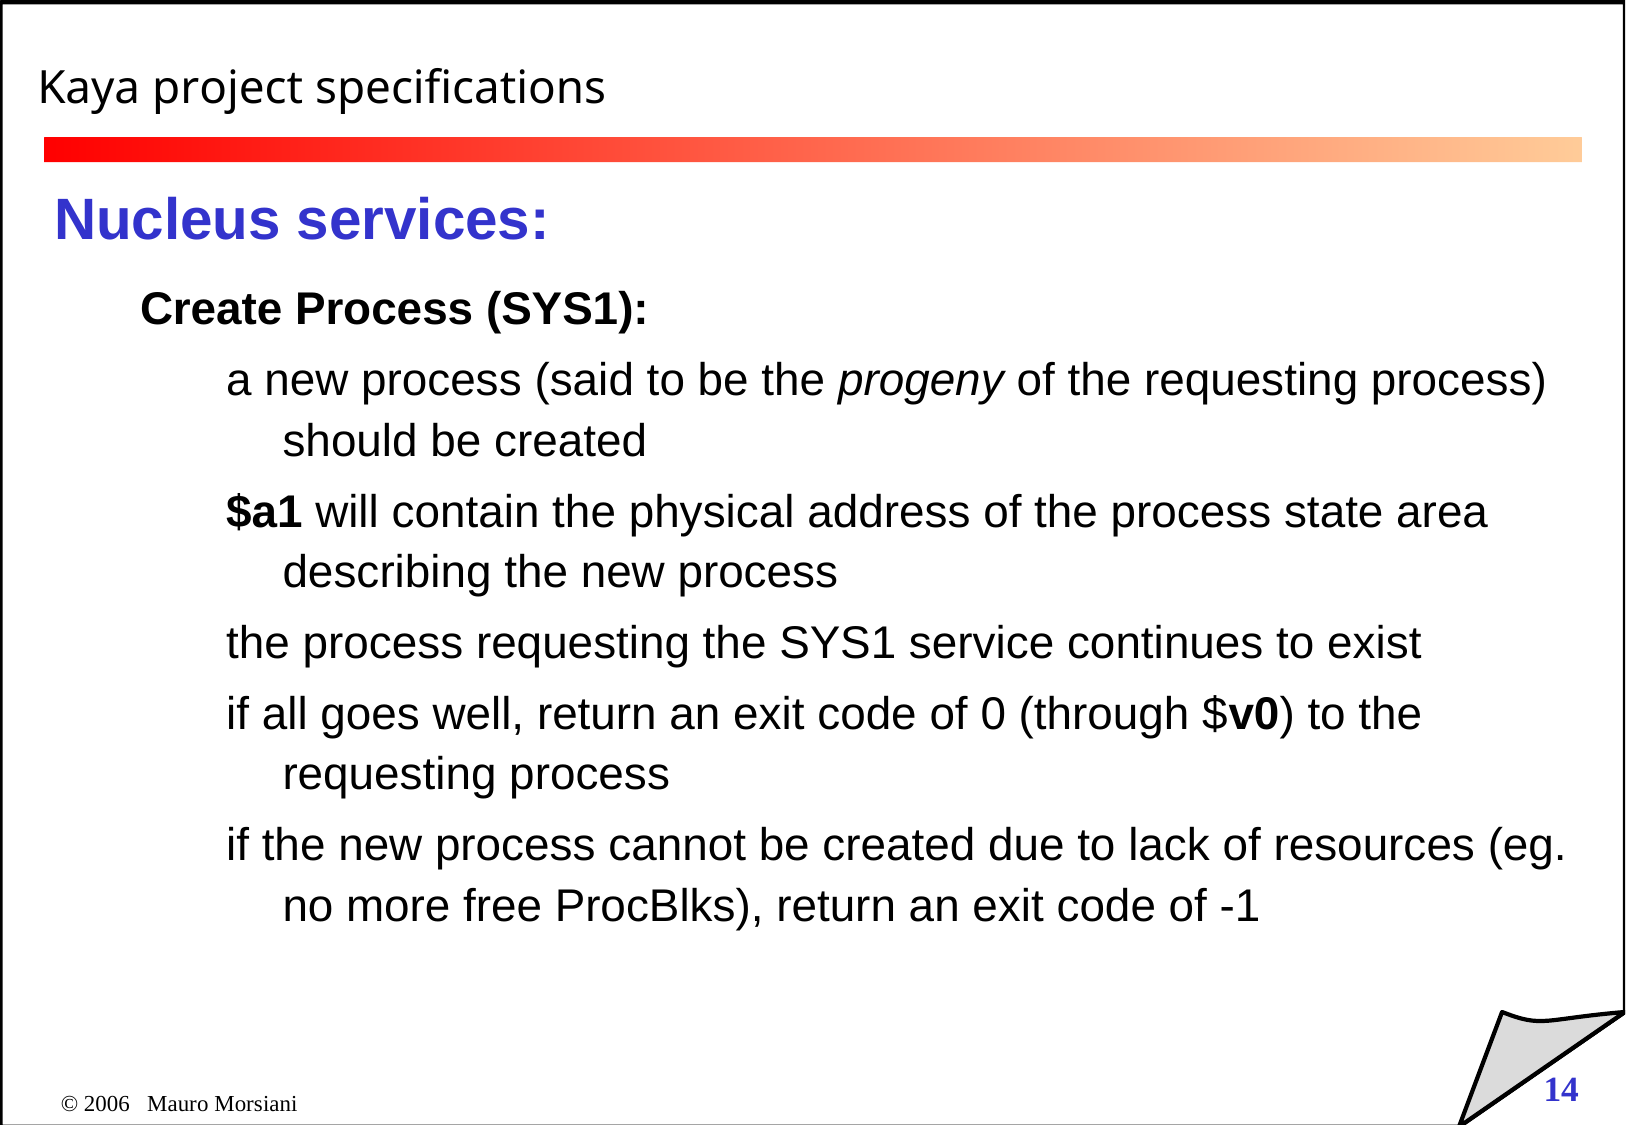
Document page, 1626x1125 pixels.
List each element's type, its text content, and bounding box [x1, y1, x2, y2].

list Nucleus services: Create Process (SYS1): a new process (said to be the progeny of the requesting process) should be created $a1 will contain the physical address of the process state area describing the new process the process requesting the SYS1 service continues to exist if all goes well, return an exit code of 0 (through $v0) to the requesting process if the new process cannot be created due to lack of resources (eg. no more free ProcBlks), return an exit code of -1 [54, 187, 1571, 1124]
title Kaya project specifications [37, 44, 1588, 131]
